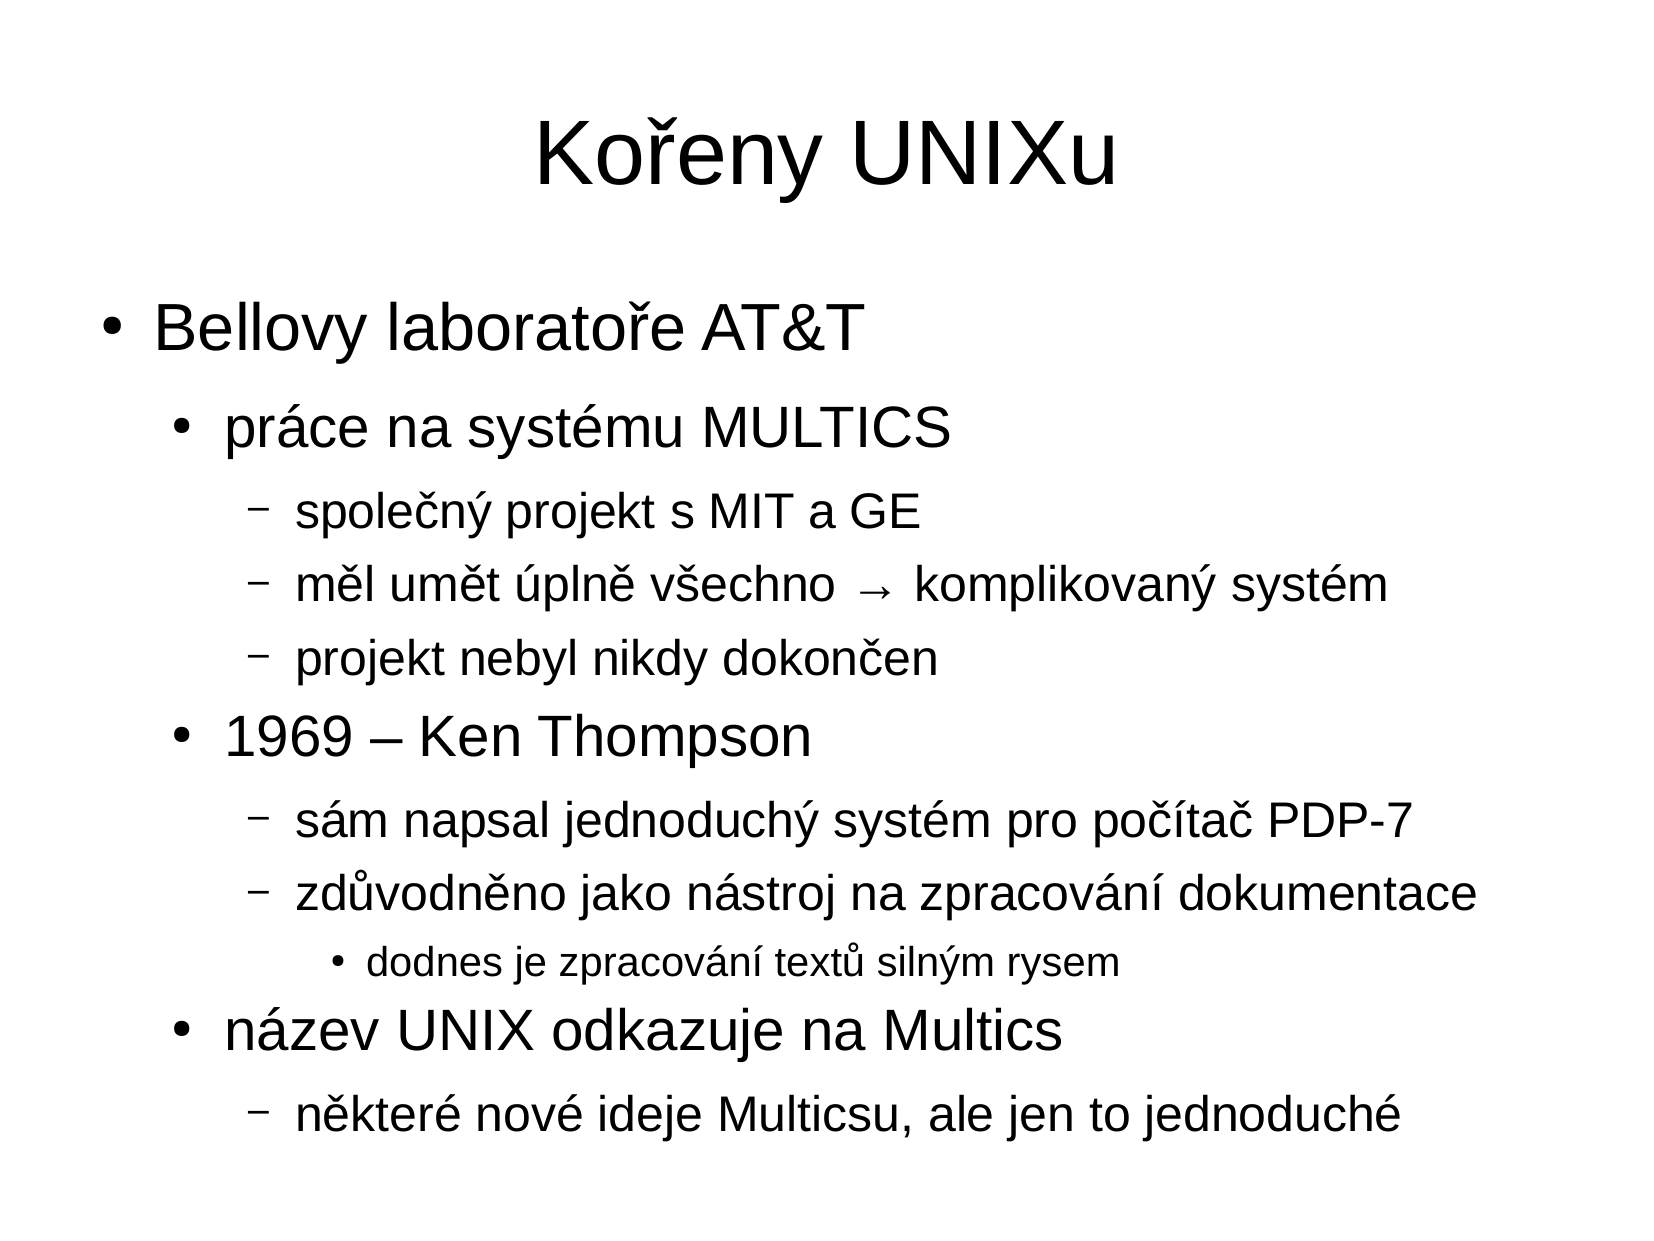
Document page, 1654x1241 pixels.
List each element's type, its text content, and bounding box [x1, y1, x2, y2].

title Kořeny UNIXu [82, 56, 1571, 250]
list Bellovy laboratoře AT&T práce na systému MULTICS společný projekt s MIT a GE měl umět úplně všechno → komplikovaný systém projekt nebyl nikdy dokončen 1969 – Ken Thompson sám napsal jednoduchý systém pro počítač PDP-7 zdůvodněno jako nástroj na zpracování dokumentace dodnes je zpracování textů silným rysem název UNIX odkazuje na Multics některé nové ideje Multicsu, ale jen to jednoduché [82, 290, 1571, 1142]
